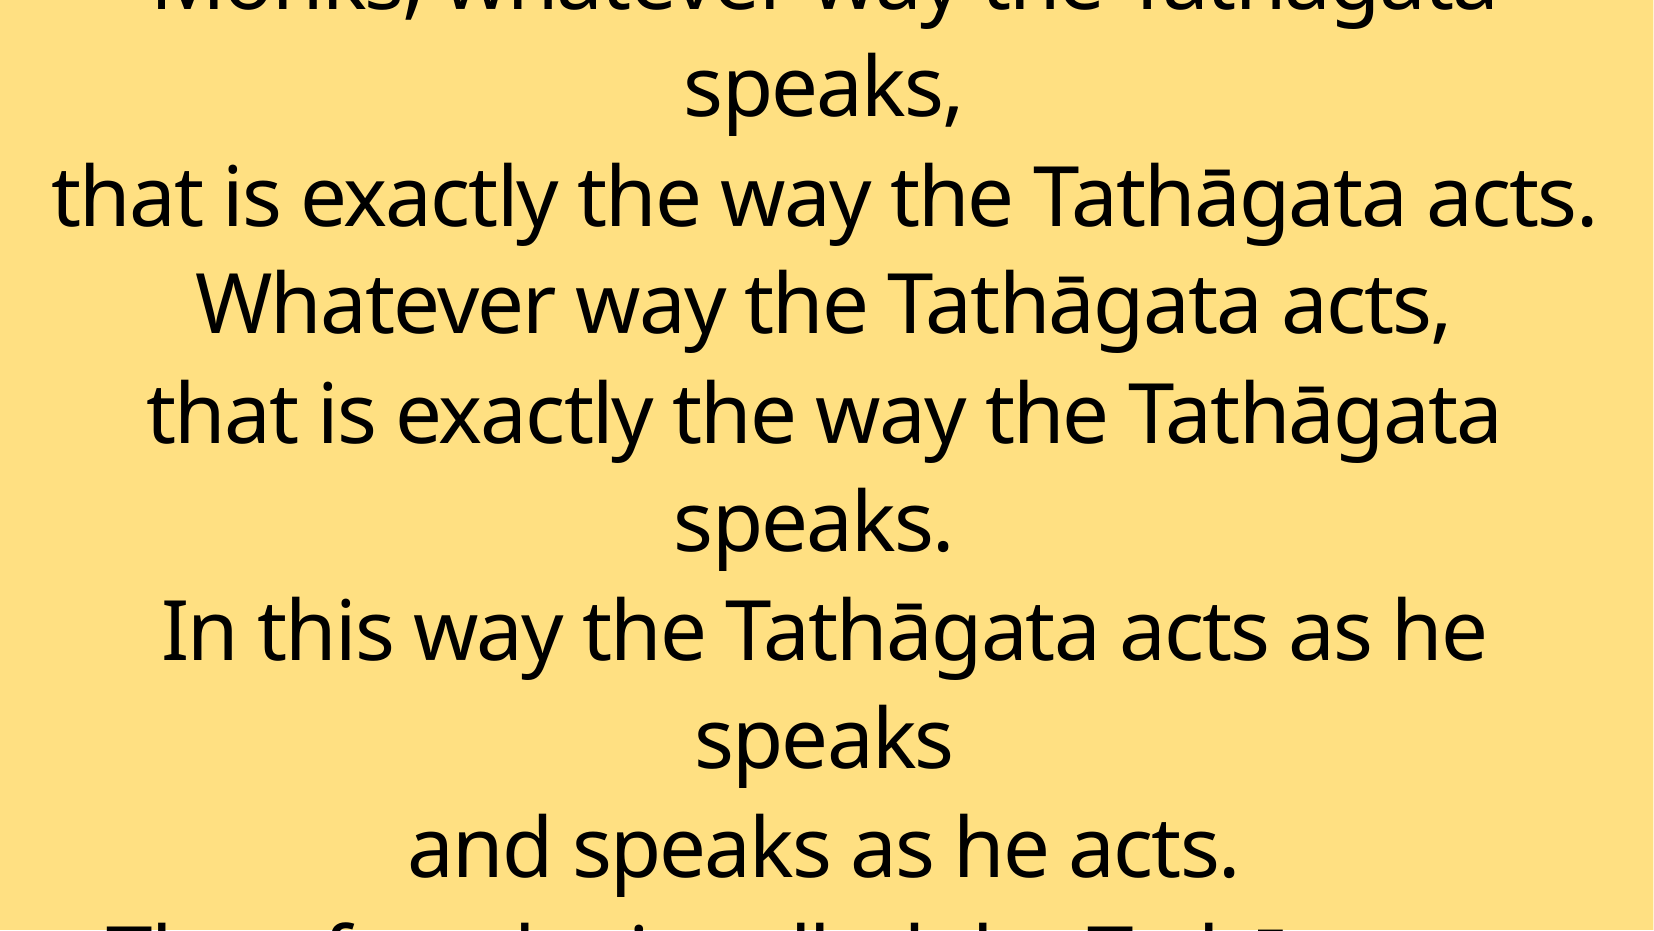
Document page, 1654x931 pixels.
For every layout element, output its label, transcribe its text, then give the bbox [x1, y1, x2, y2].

subtitle Monks, whatever way the Tathāgata speaks, that is exactly the way the Tathāgata acts. Whatever way the Tathāgata acts, that is exactly the way the Tathāgata speaks. In this way the Tathāgata acts as he speaks and speaks as he acts. Therefore, he is called the Tathāgata. [45, 0, 1604, 931]
